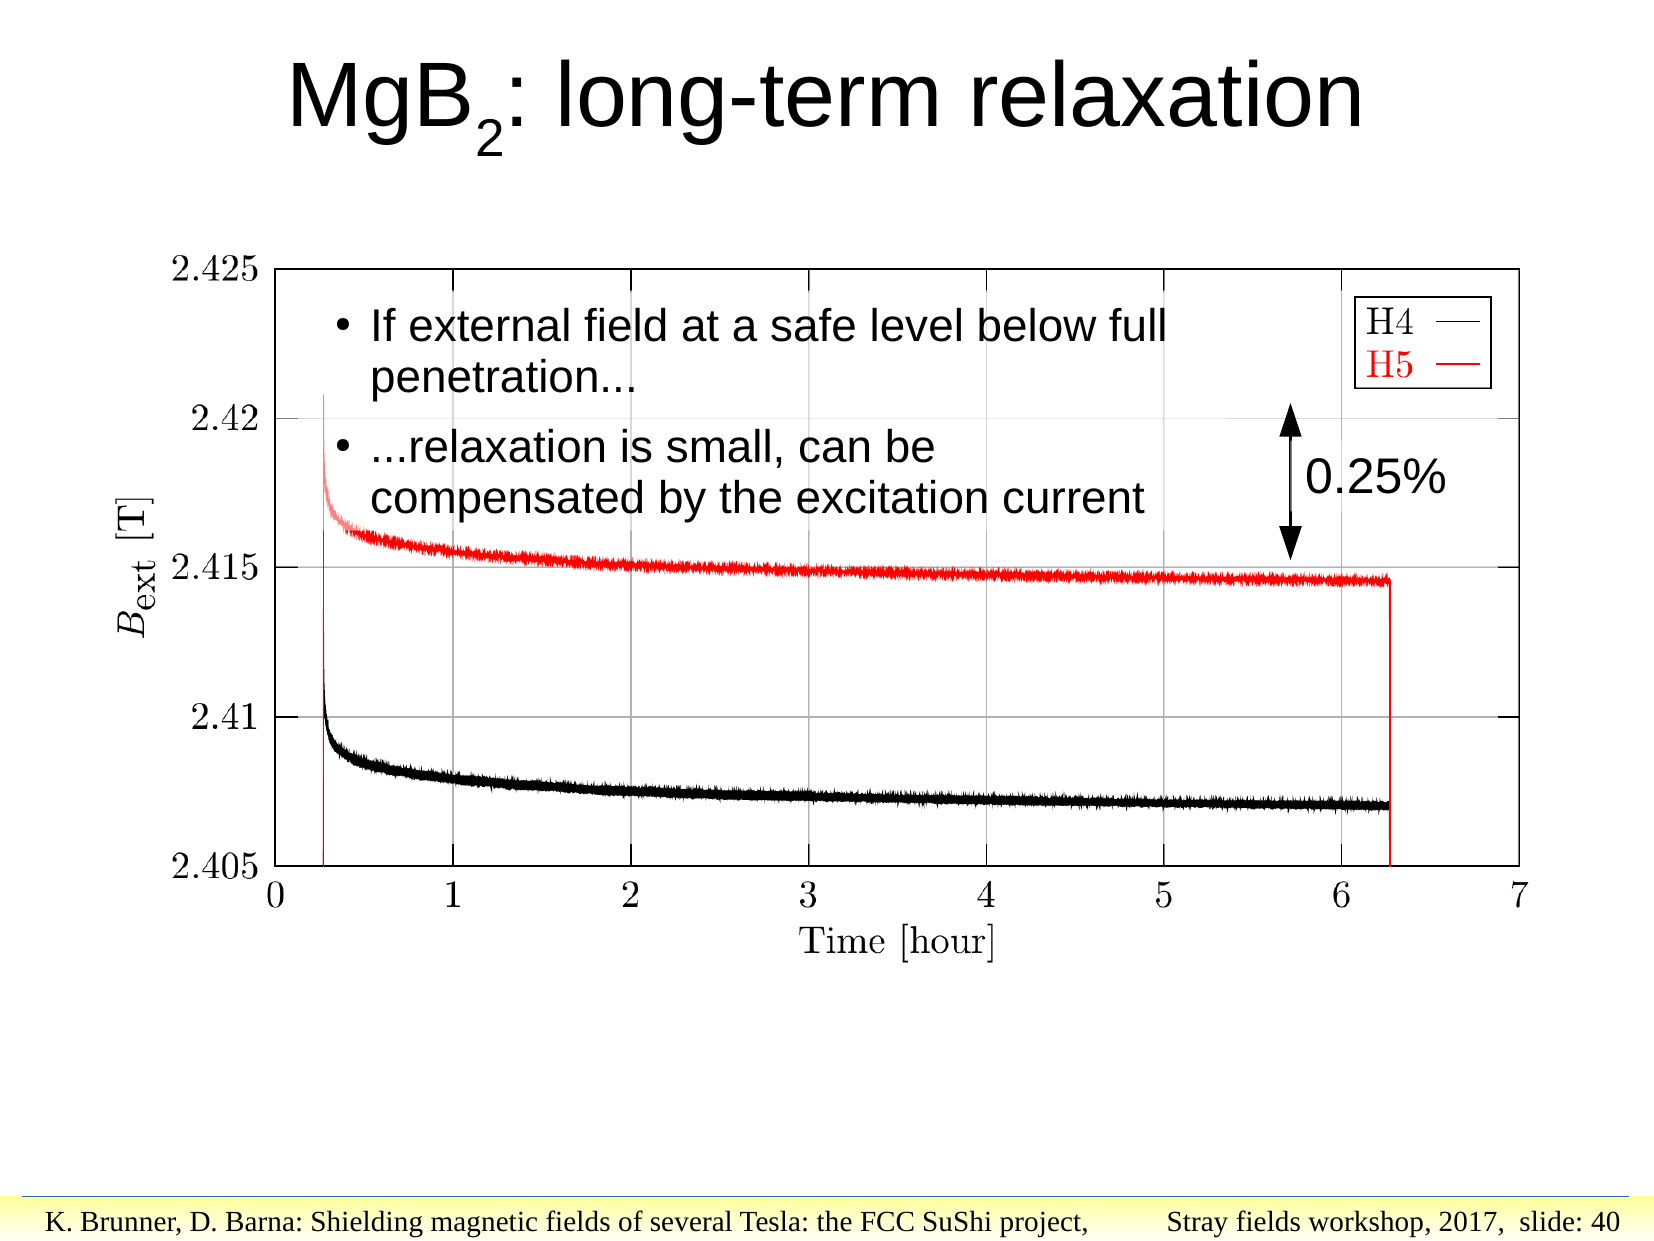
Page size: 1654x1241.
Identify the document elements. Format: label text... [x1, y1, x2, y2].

text_box If external field at a safe level below full penetration... ...relaxation is small, can be compensated by the excitation current [320, 292, 1227, 531]
text_box 0.25% [1290, 440, 1475, 512]
title MgB2: long-term relaxation [50, 43, 1603, 168]
picture [106, 250, 1529, 969]
